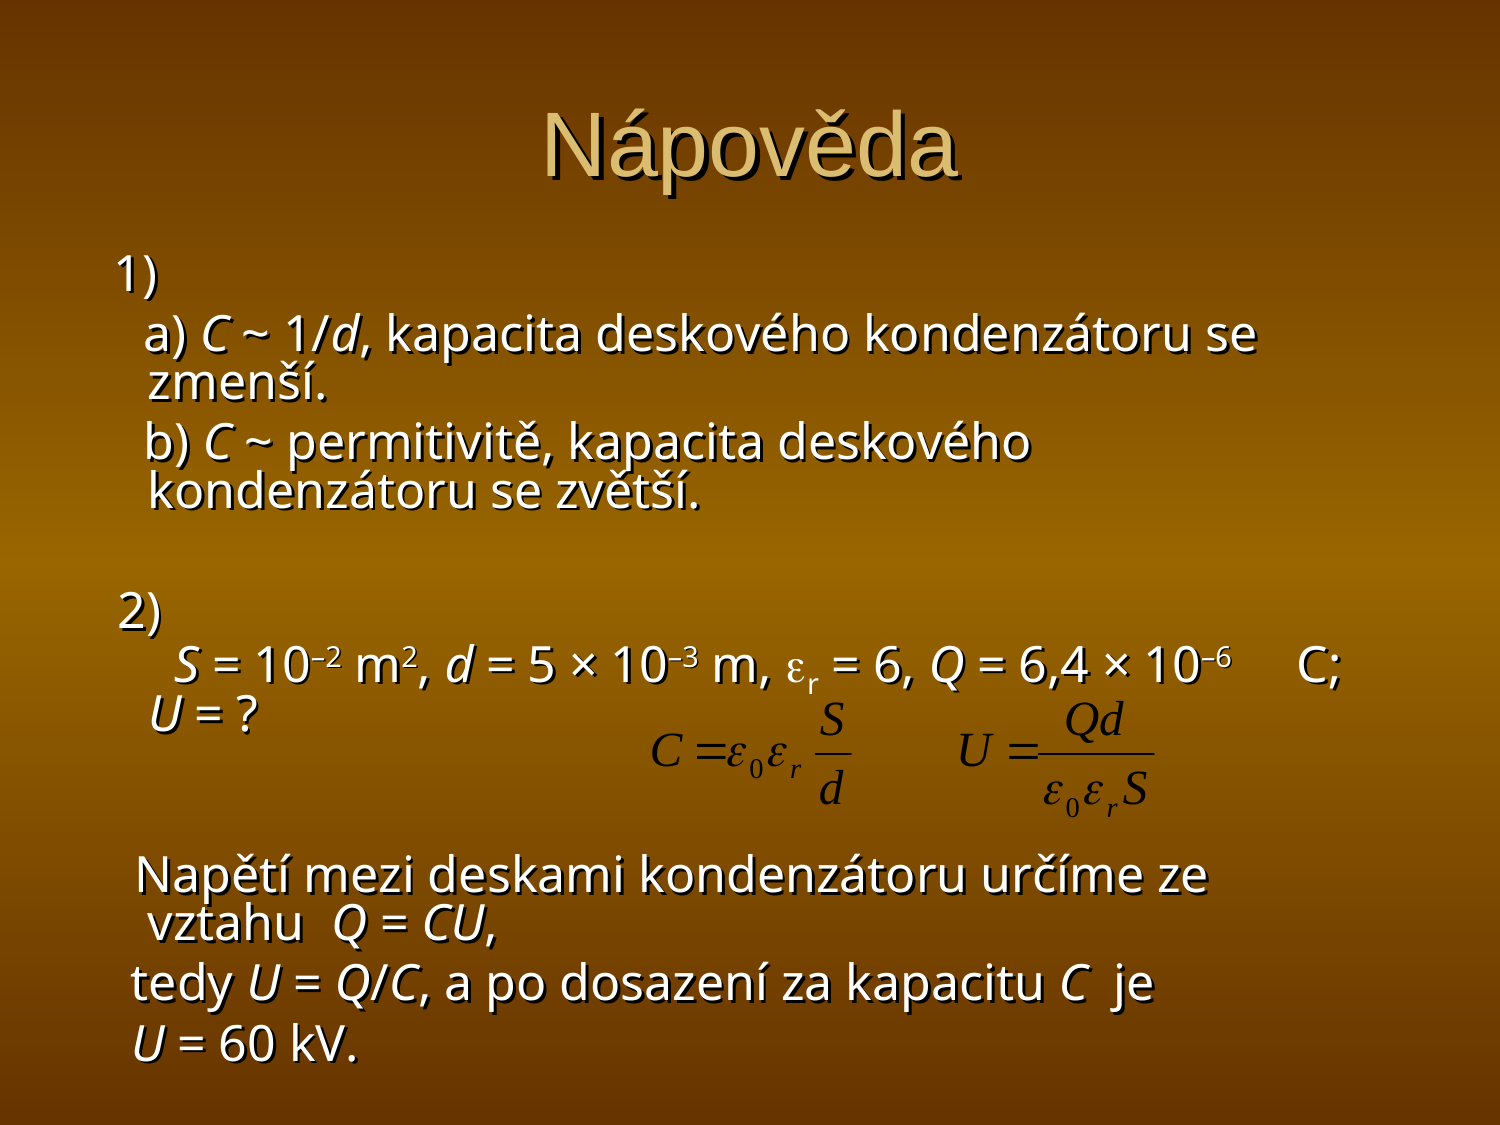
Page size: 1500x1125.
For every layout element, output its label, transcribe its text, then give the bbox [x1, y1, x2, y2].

text_box [643, 688, 1164, 829]
title Nápověda [75, 45, 1426, 234]
list 1) a) C ~ 1/d, kapacita deskového kondenzátoru se zmenší. b) C ~ permitivitě, kapacita deskového kondenzátoru se zvětší. 2) S = 10–2 m2, d = 5 × 10–3 m, r = 6, Q = 6,4 × 10–6 C; U = ? Napětí mezi deskami kondenzátoru určíme ze vztahu Q = CU, tedy U = Q/C, a po dosazení za kapacitu C je U = 60 kV. [76, 208, 1378, 1125]
